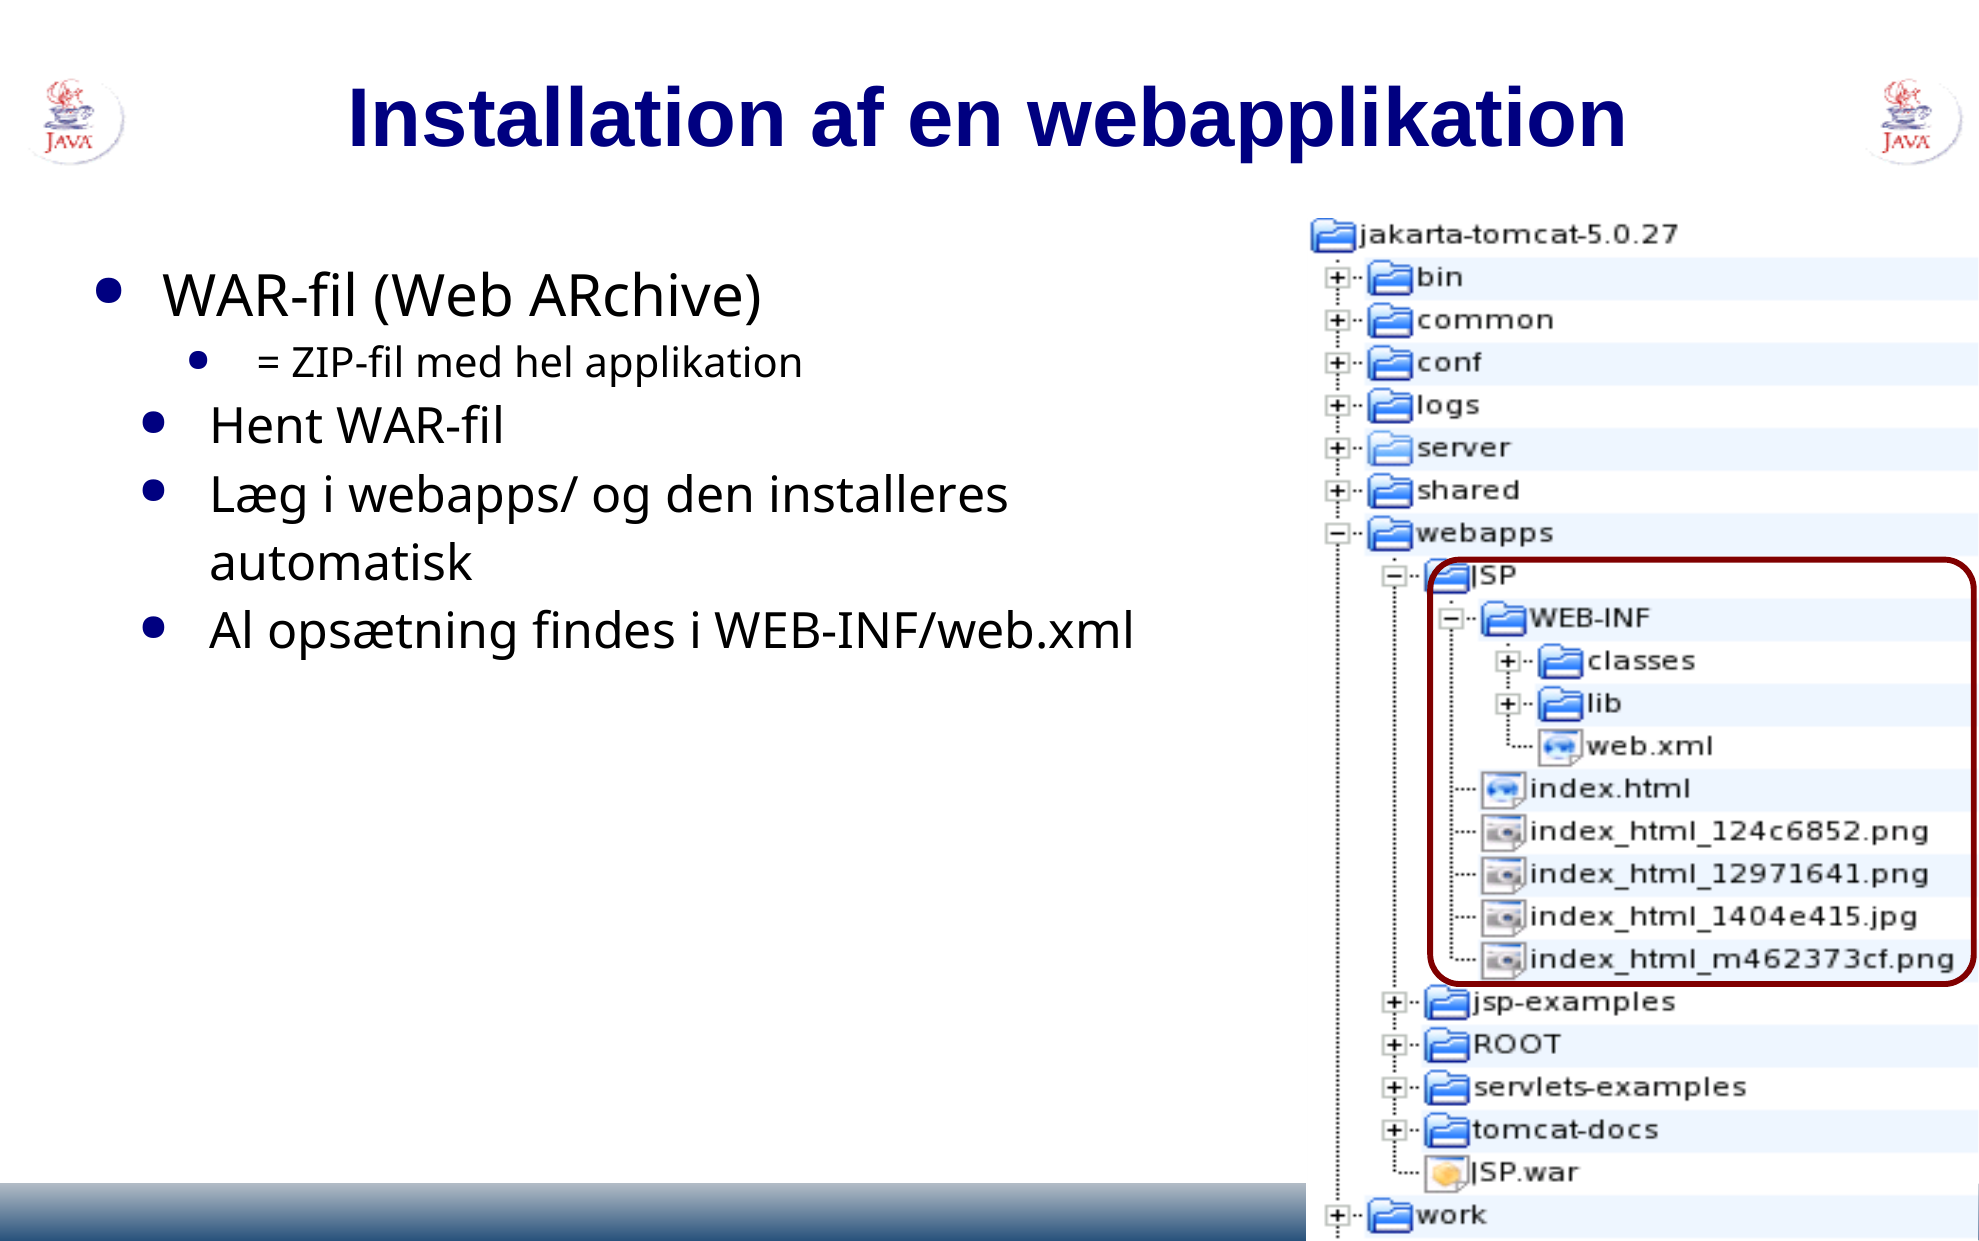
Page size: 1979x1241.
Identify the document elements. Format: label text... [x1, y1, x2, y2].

list WAR-fil (Web ARchive) = ZIP-fil med hel applikation Hent WAR-fil Læg i webapps/ og den installeres automatisk Al opsætning findes i WEB-INF/web.xml [79, 253, 1306, 1154]
title Installation af en webapplikation [142, 14, 1835, 222]
picture [1306, 218, 1979, 1241]
picture [12, 71, 130, 169]
picture [1849, 71, 1968, 169]
